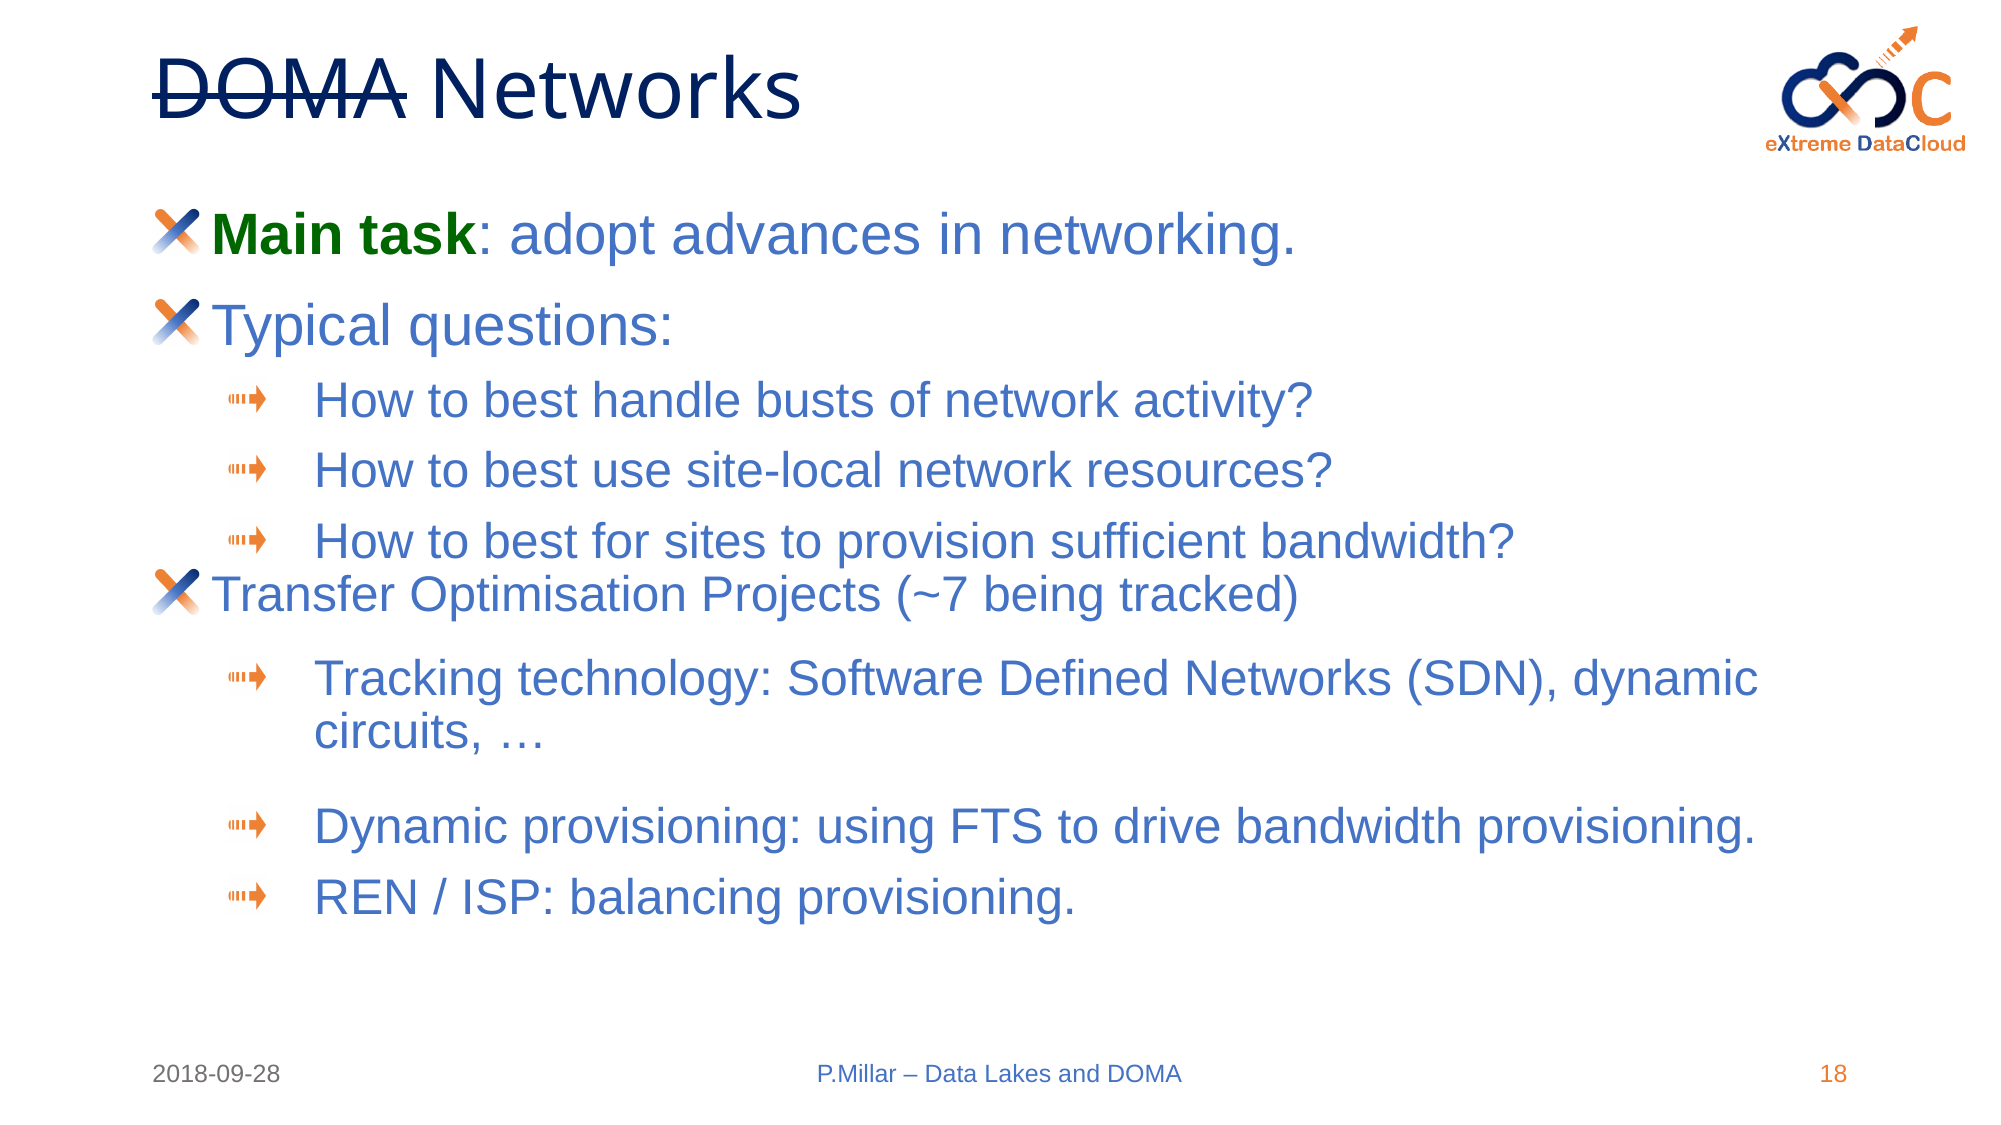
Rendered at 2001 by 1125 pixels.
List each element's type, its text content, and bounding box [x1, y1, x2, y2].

slide_number <number> [1412, 1042, 1863, 1103]
title DOMA Networks [137, 18, 1777, 152]
picture [1740, 18, 1985, 170]
footer P.Millar – Data Lakes and DOMA [662, 1042, 1338, 1103]
slide_number 2018-09-28 [137, 1042, 588, 1103]
list Main task: adopt advances in networking. Typical questions: How to best handle busts of network activity? How to best use site-local network resources? How to best for sites to provision sufficient bandwidth? Transfer Optimisation Projects (~7 being tracked) Tracking technology: Software Defined Networks (SDN), dynamic circuits, … Dynamic provisioning: using FTS to drive bandwidth provisioning. REN / ISP: balancing provisioning. [137, 189, 1863, 1014]
